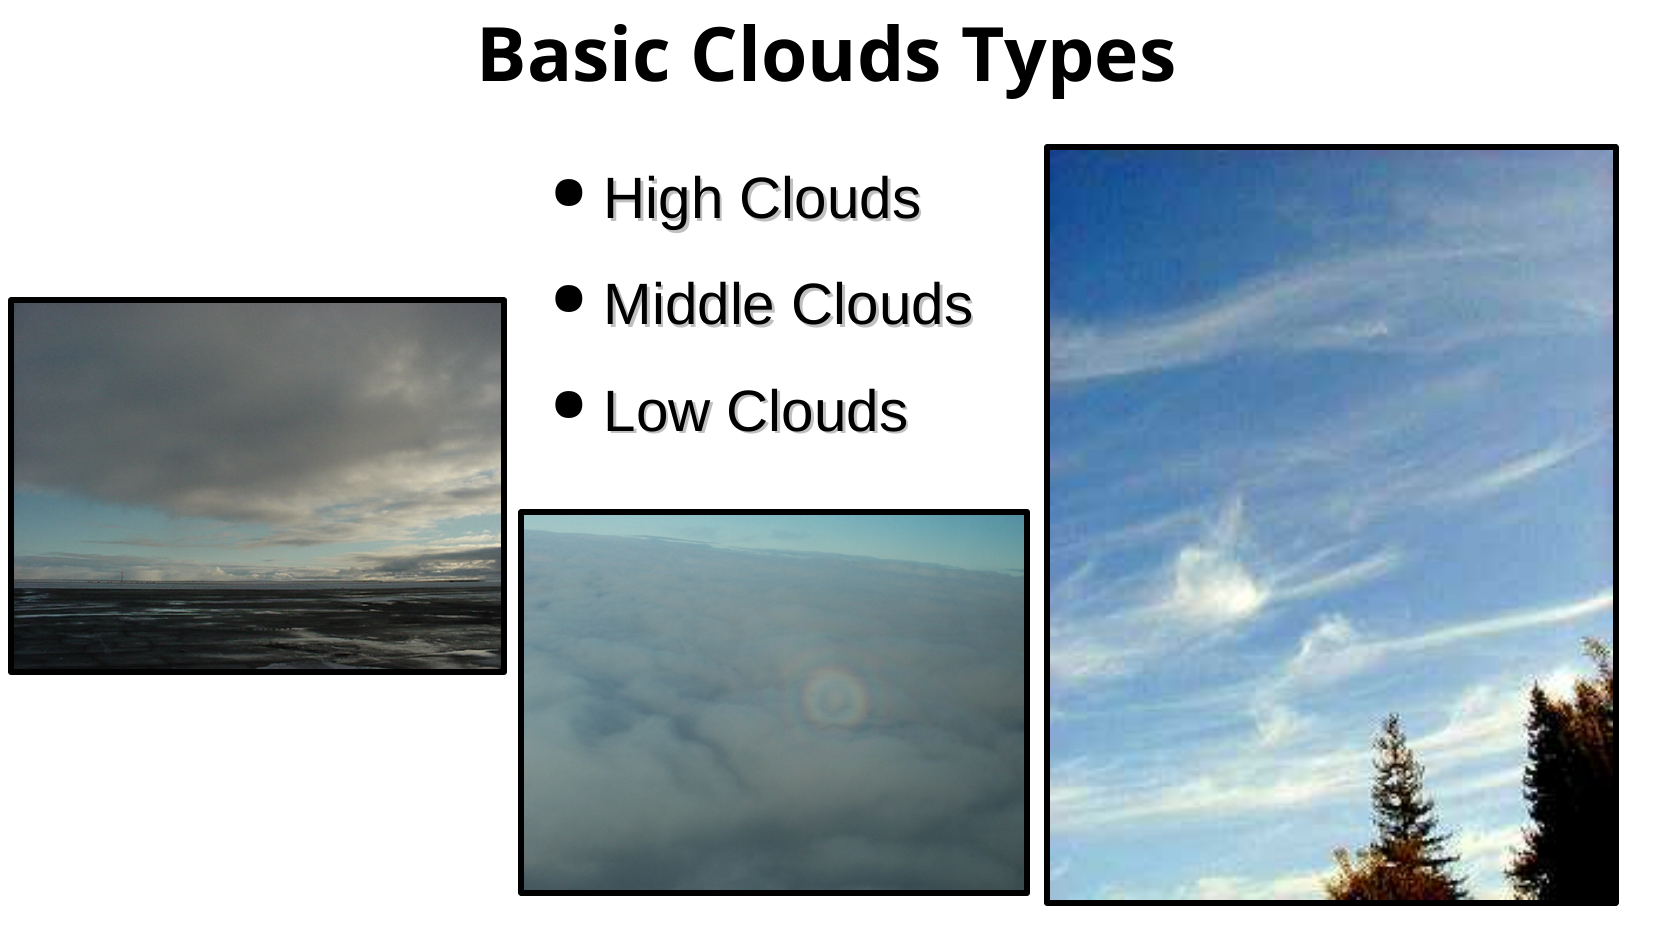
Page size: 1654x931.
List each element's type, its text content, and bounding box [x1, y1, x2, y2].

title Basic Clouds Types [0, 2, 1654, 112]
picture [13, 303, 502, 670]
picture [1050, 150, 1613, 900]
text_box High Clouds Middle Clouds Low Clouds [324, 153, 1044, 451]
picture [524, 514, 1025, 890]
